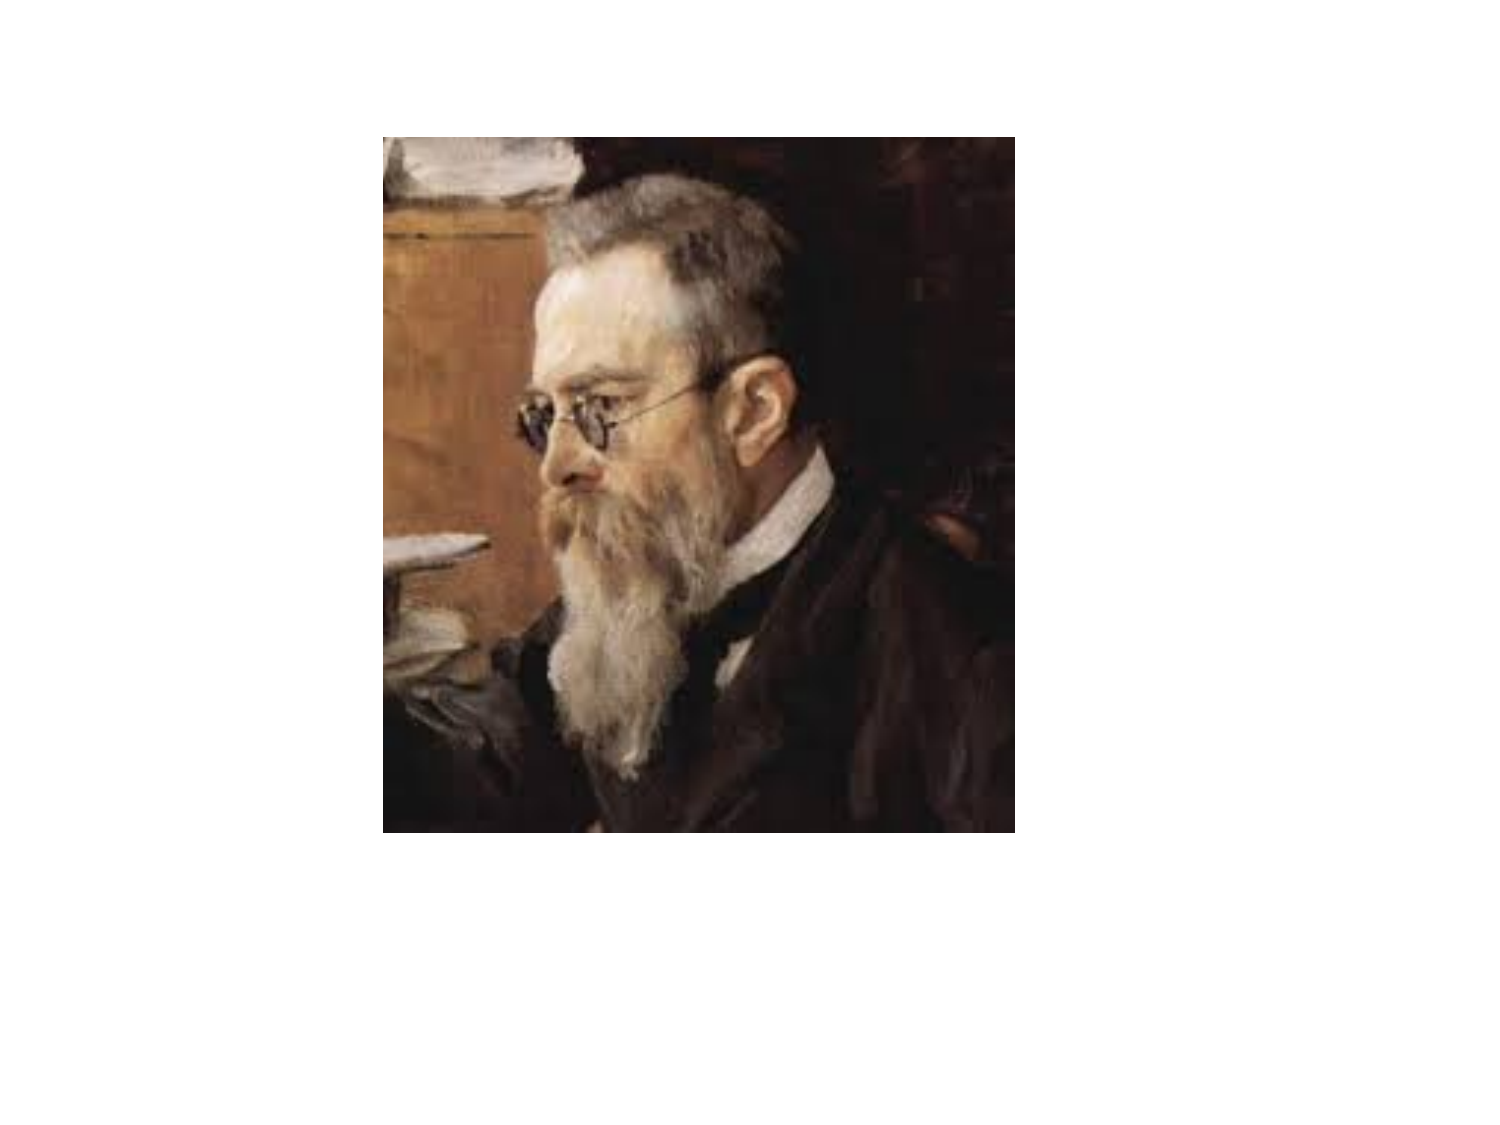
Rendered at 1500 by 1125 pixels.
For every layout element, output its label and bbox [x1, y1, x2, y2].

picture [383, 137, 1015, 833]
